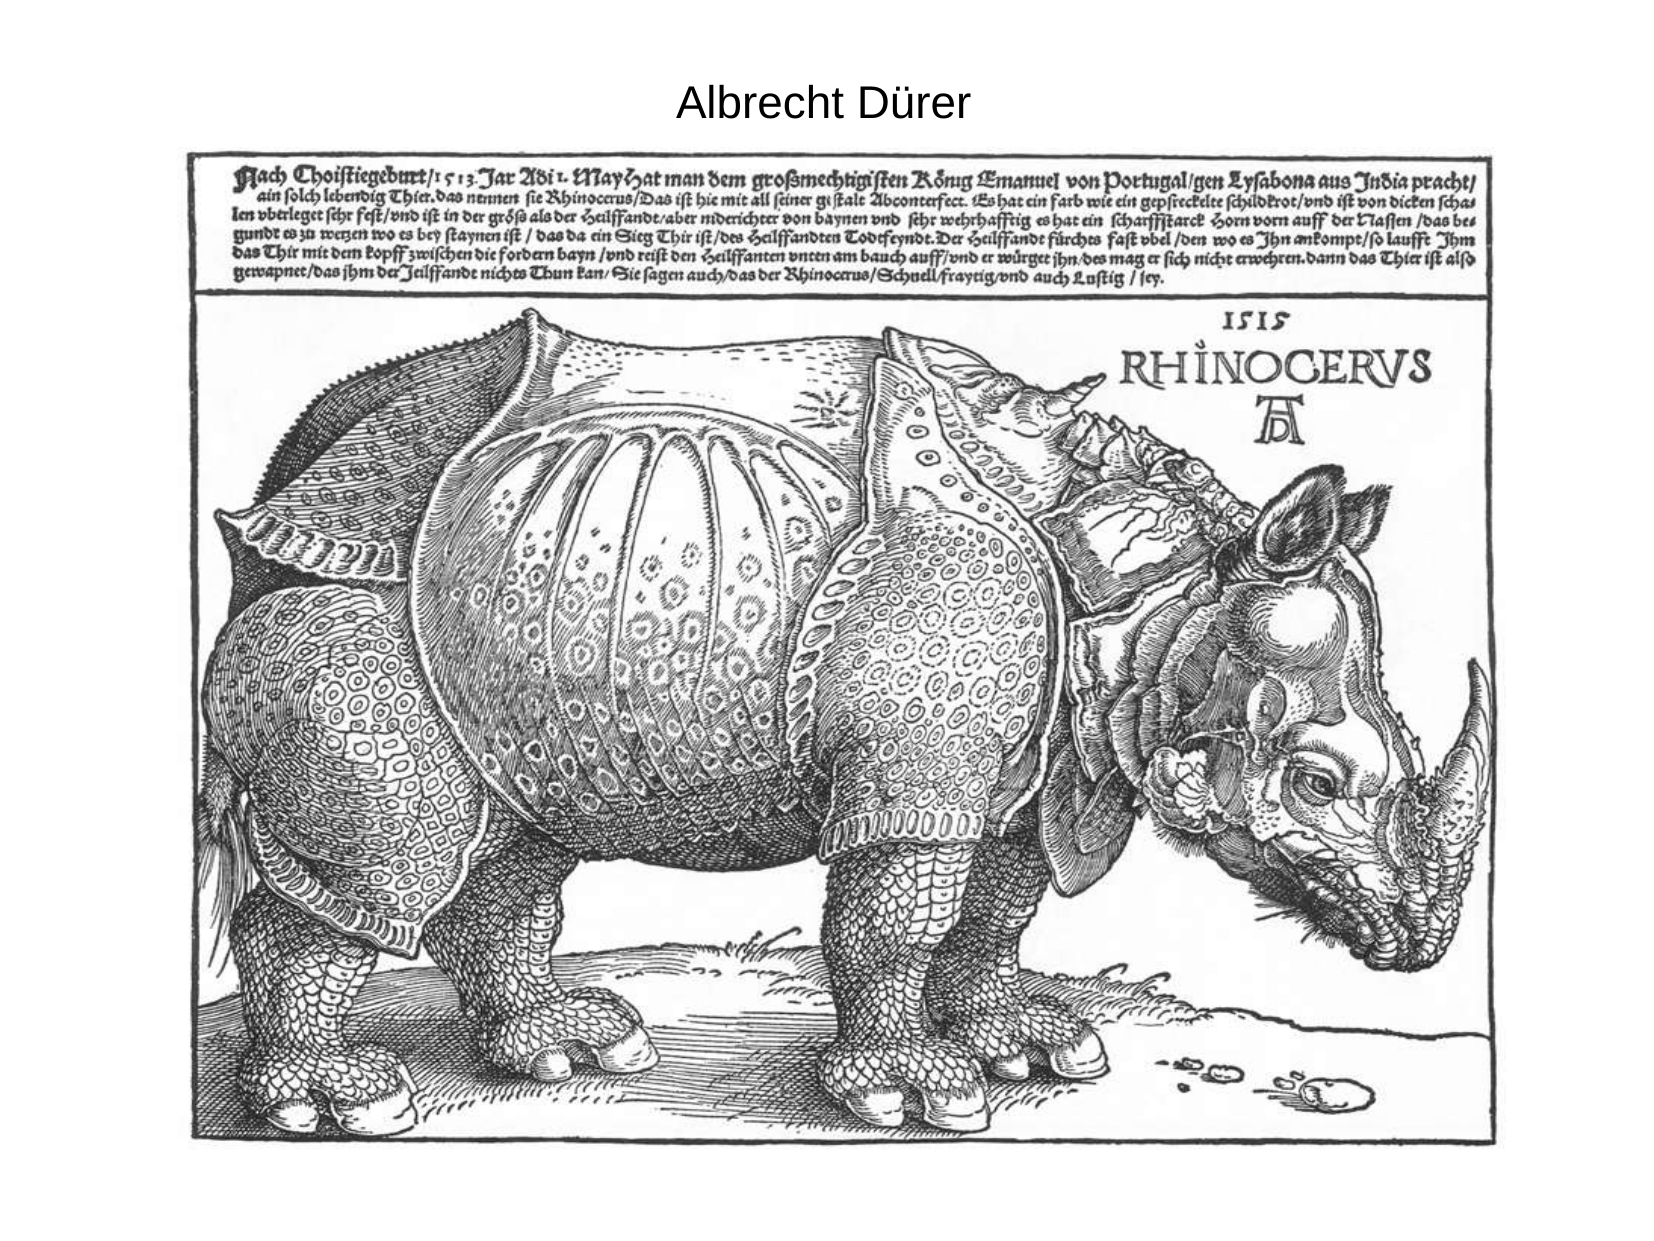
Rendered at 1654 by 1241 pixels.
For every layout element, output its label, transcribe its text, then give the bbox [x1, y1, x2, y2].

picture [177, 147, 1506, 1152]
title Albrecht Dürer [82, 56, 1565, 148]
